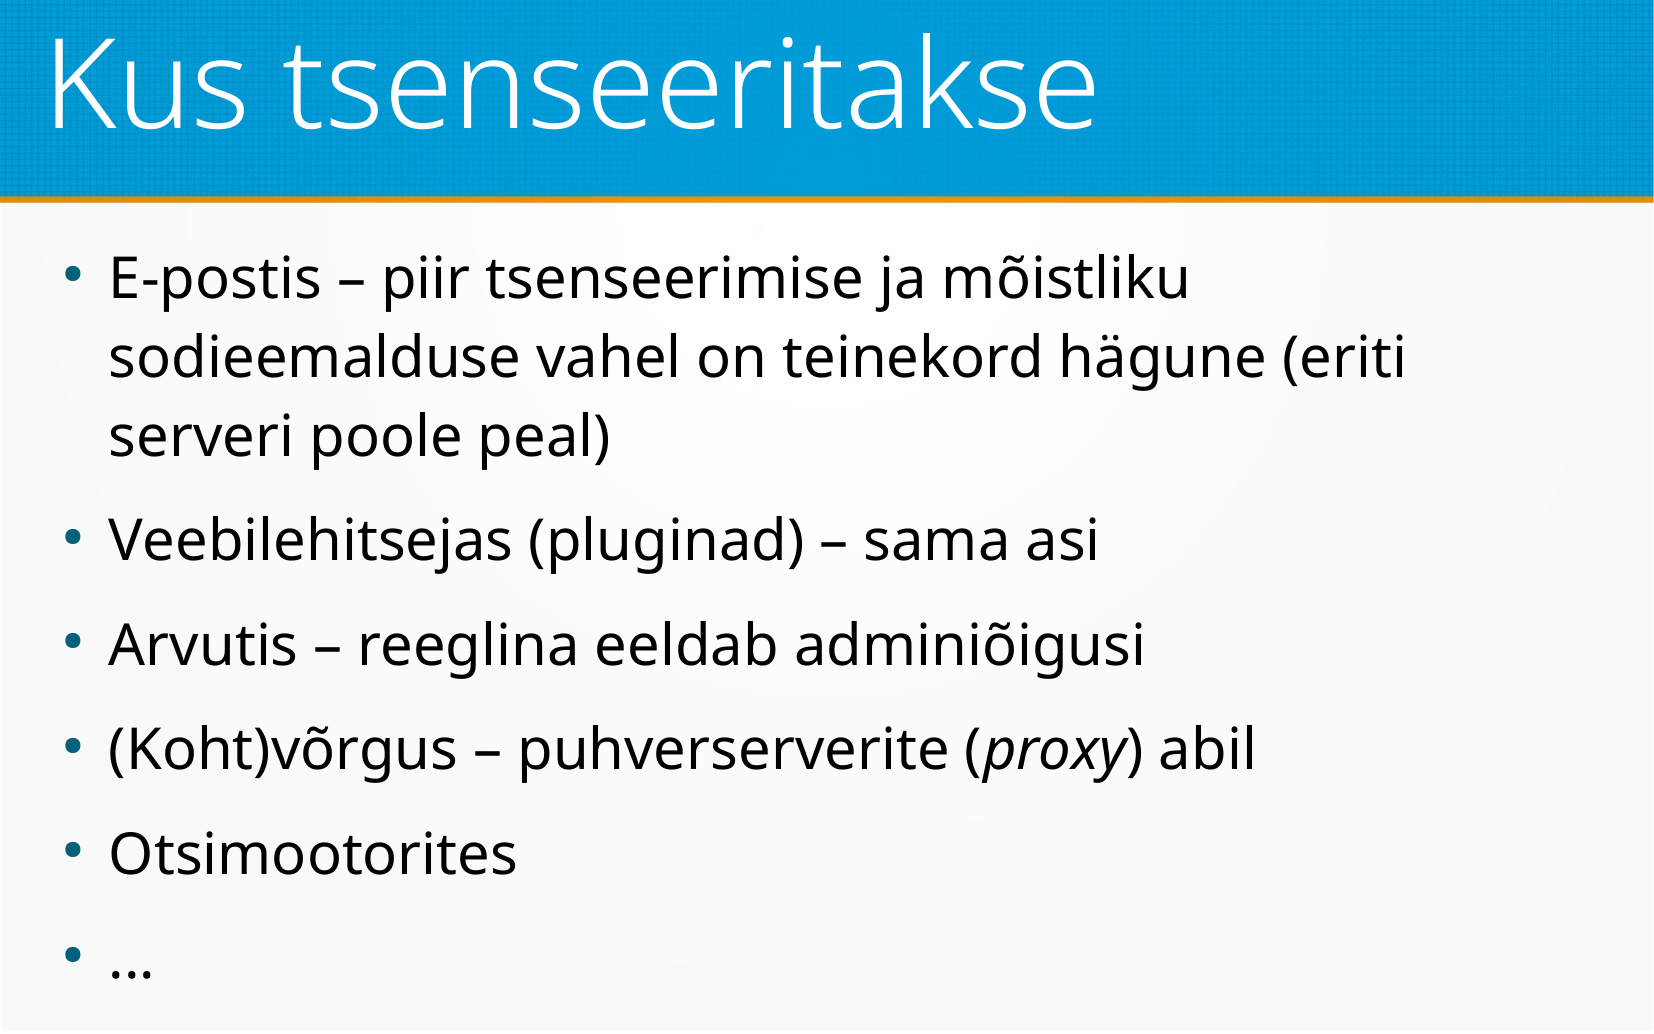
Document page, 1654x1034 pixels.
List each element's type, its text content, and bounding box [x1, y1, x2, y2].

title Kus tsenseeritakse [43, 0, 1619, 166]
picture [0, 195, 1654, 1034]
list E-postis – piir tsenseerimise ja mõistliku sodieemalduse vahel on teinekord hägune (eriti serveri poole peal) Veebilehitsejas (pluginad) – sama asi Arvutis – reeglina eeldab adminiõigusi (Koht)võrgus – puhverserverite (proxy) abil Otsimootorites ... [47, 236, 1607, 1002]
